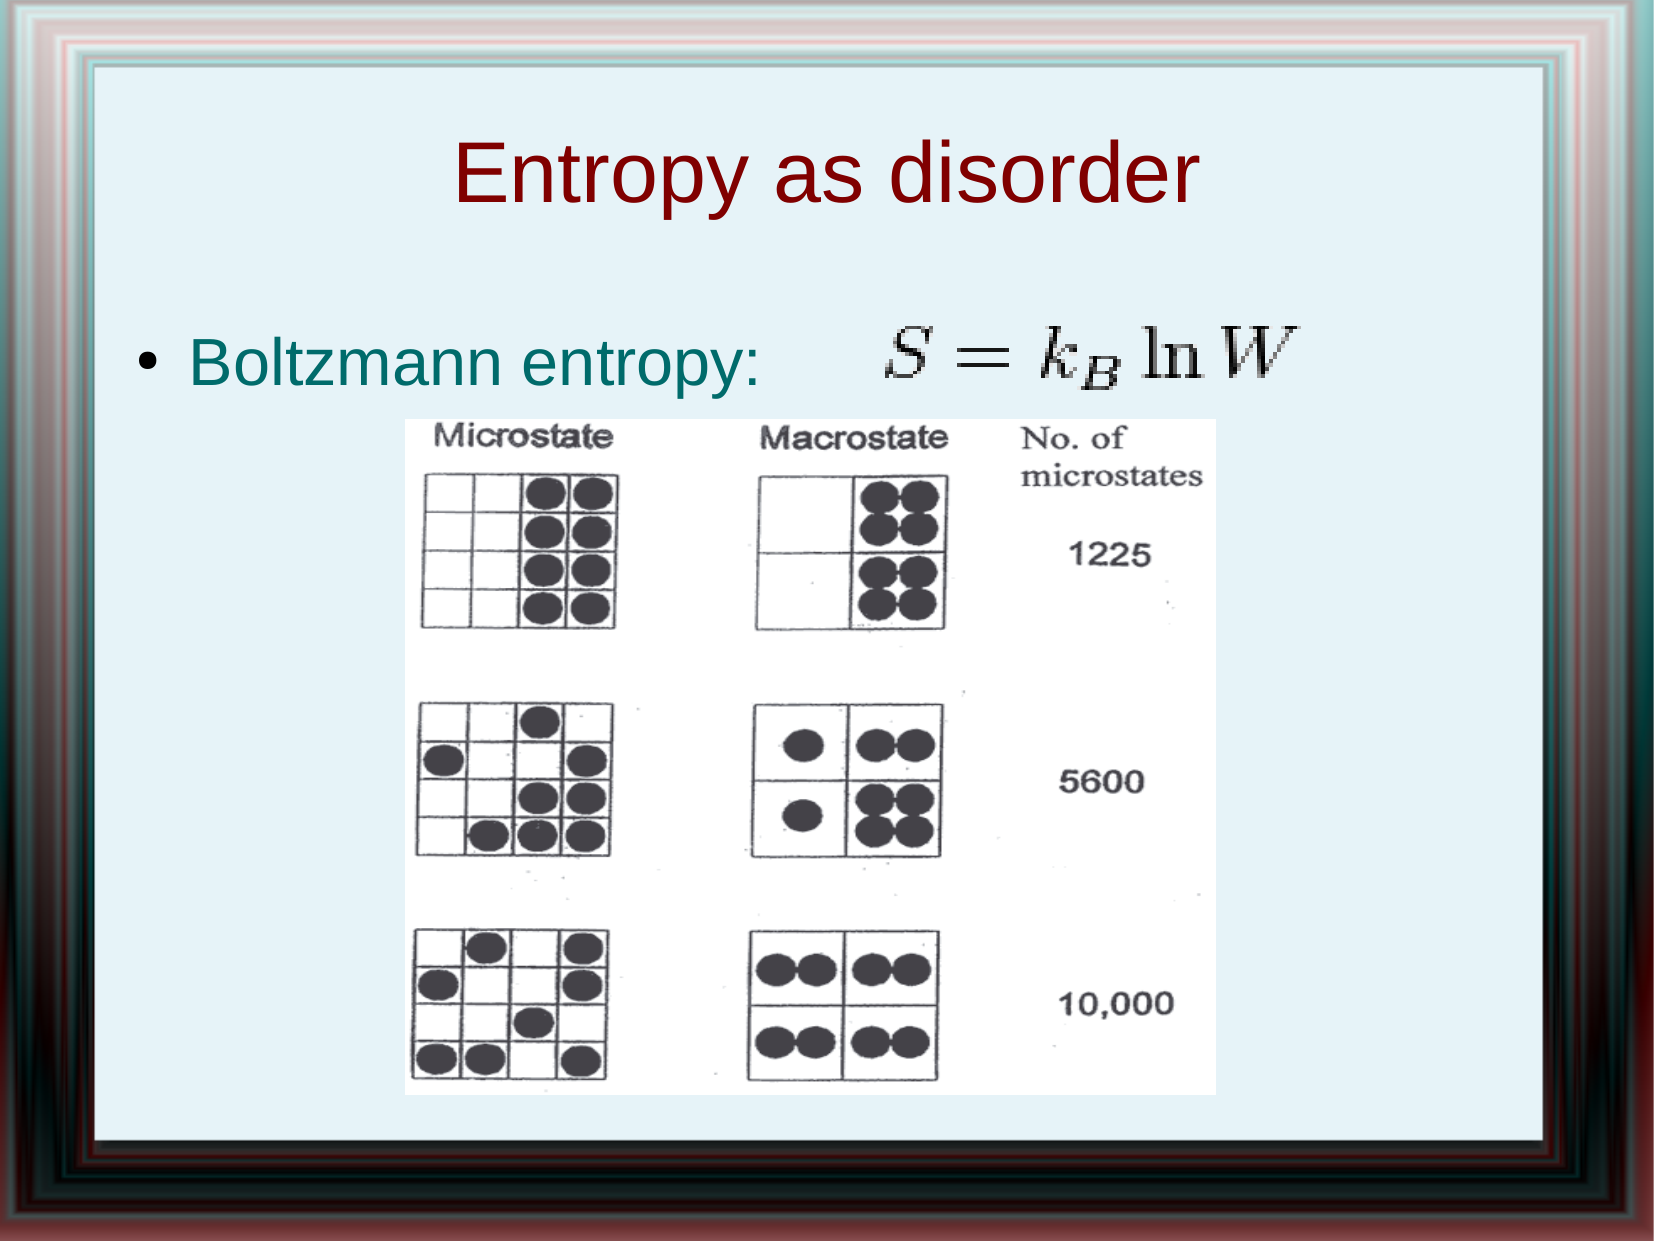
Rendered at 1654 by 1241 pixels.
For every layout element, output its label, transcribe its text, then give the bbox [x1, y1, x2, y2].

list Boltzmann entropy: [118, 324, 1506, 945]
picture [0, 0, 1654, 1241]
title Entropy as disorder [118, 88, 1536, 257]
